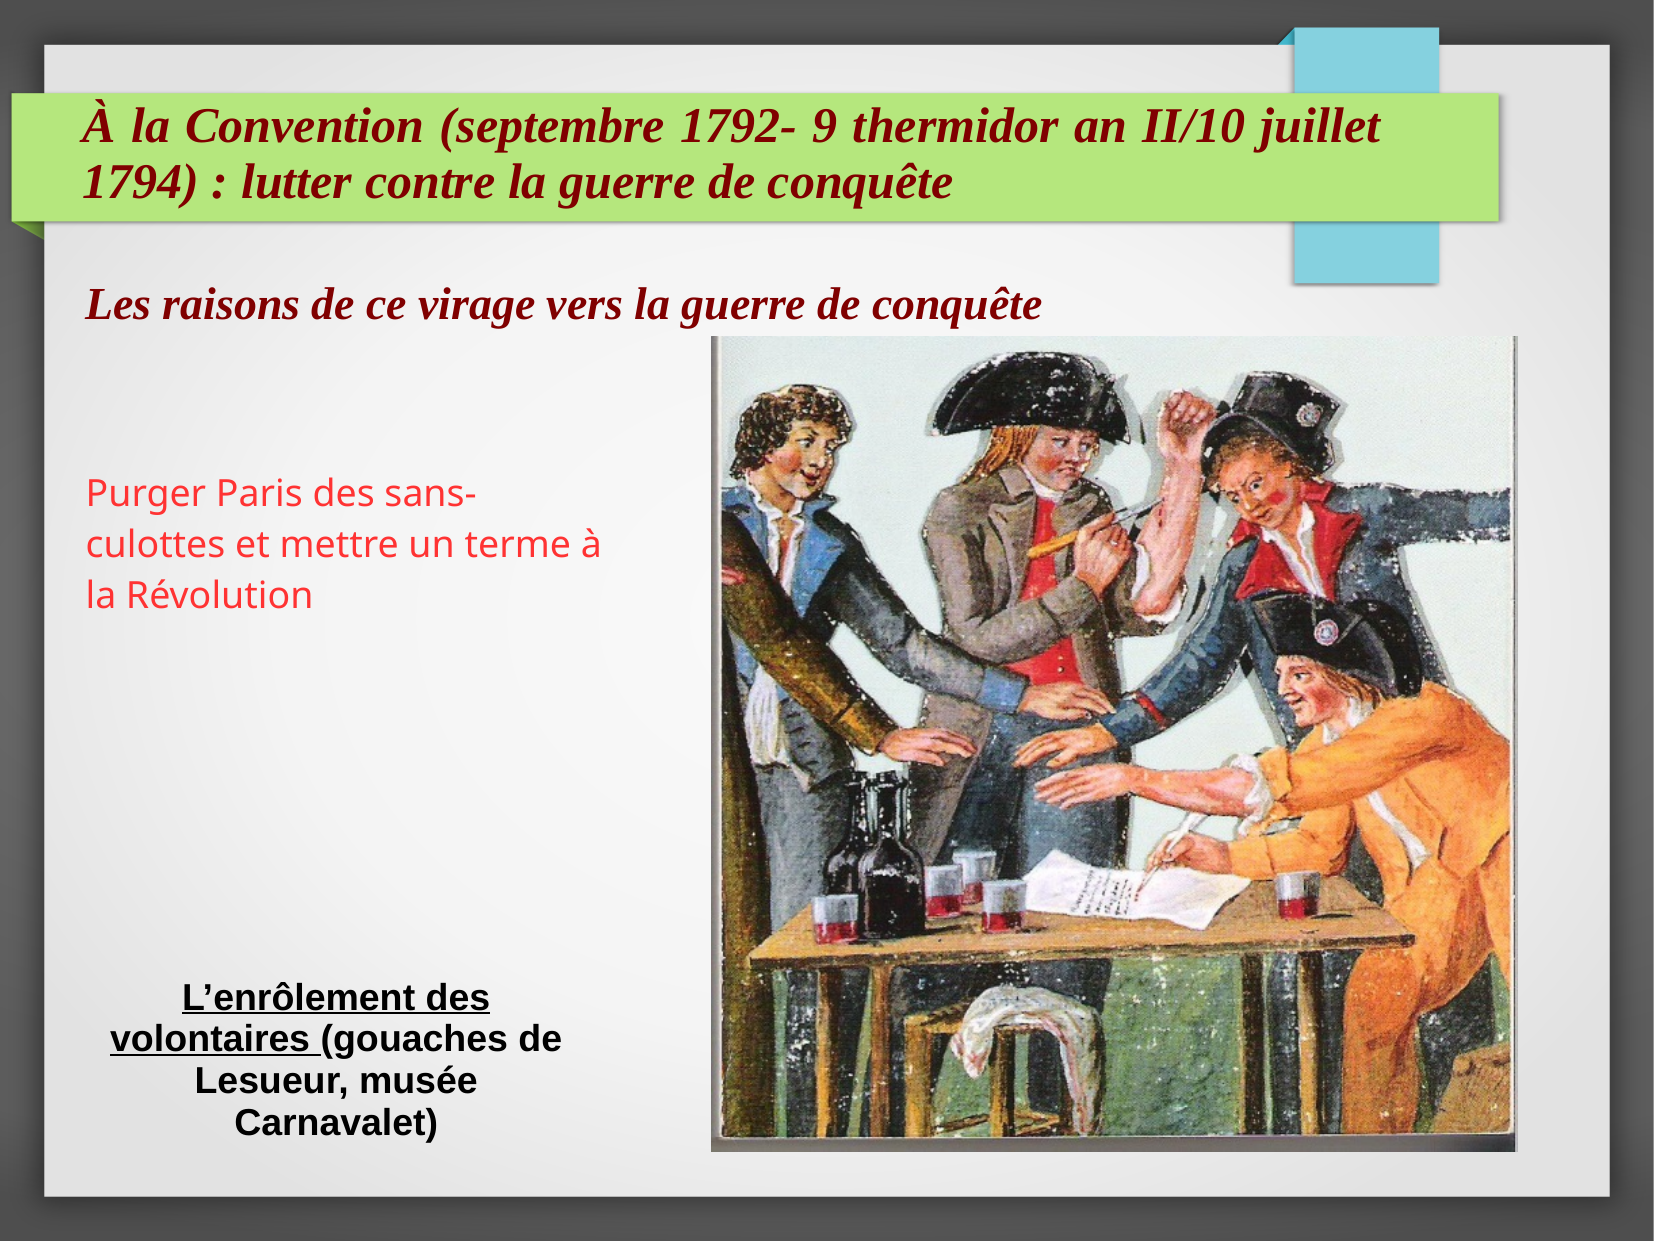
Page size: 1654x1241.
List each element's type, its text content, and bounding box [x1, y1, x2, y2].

picture [0, 0, 1654, 1241]
text_box Les raisons de ce virage vers la guerre de conquête [70, 271, 1146, 338]
title À la Convention (septembre 1792- 9 thermidor an II/10 juillet 1794) : lutter contre la guerre de conquête [82, 94, 1382, 213]
text_box Purger Paris des sans-culottes et mettre un terme à la Révolution [70, 437, 626, 650]
text_box L’enrôlement des volontaires (gouaches de Lesueur, musée Carnavalet) [94, 968, 579, 1152]
